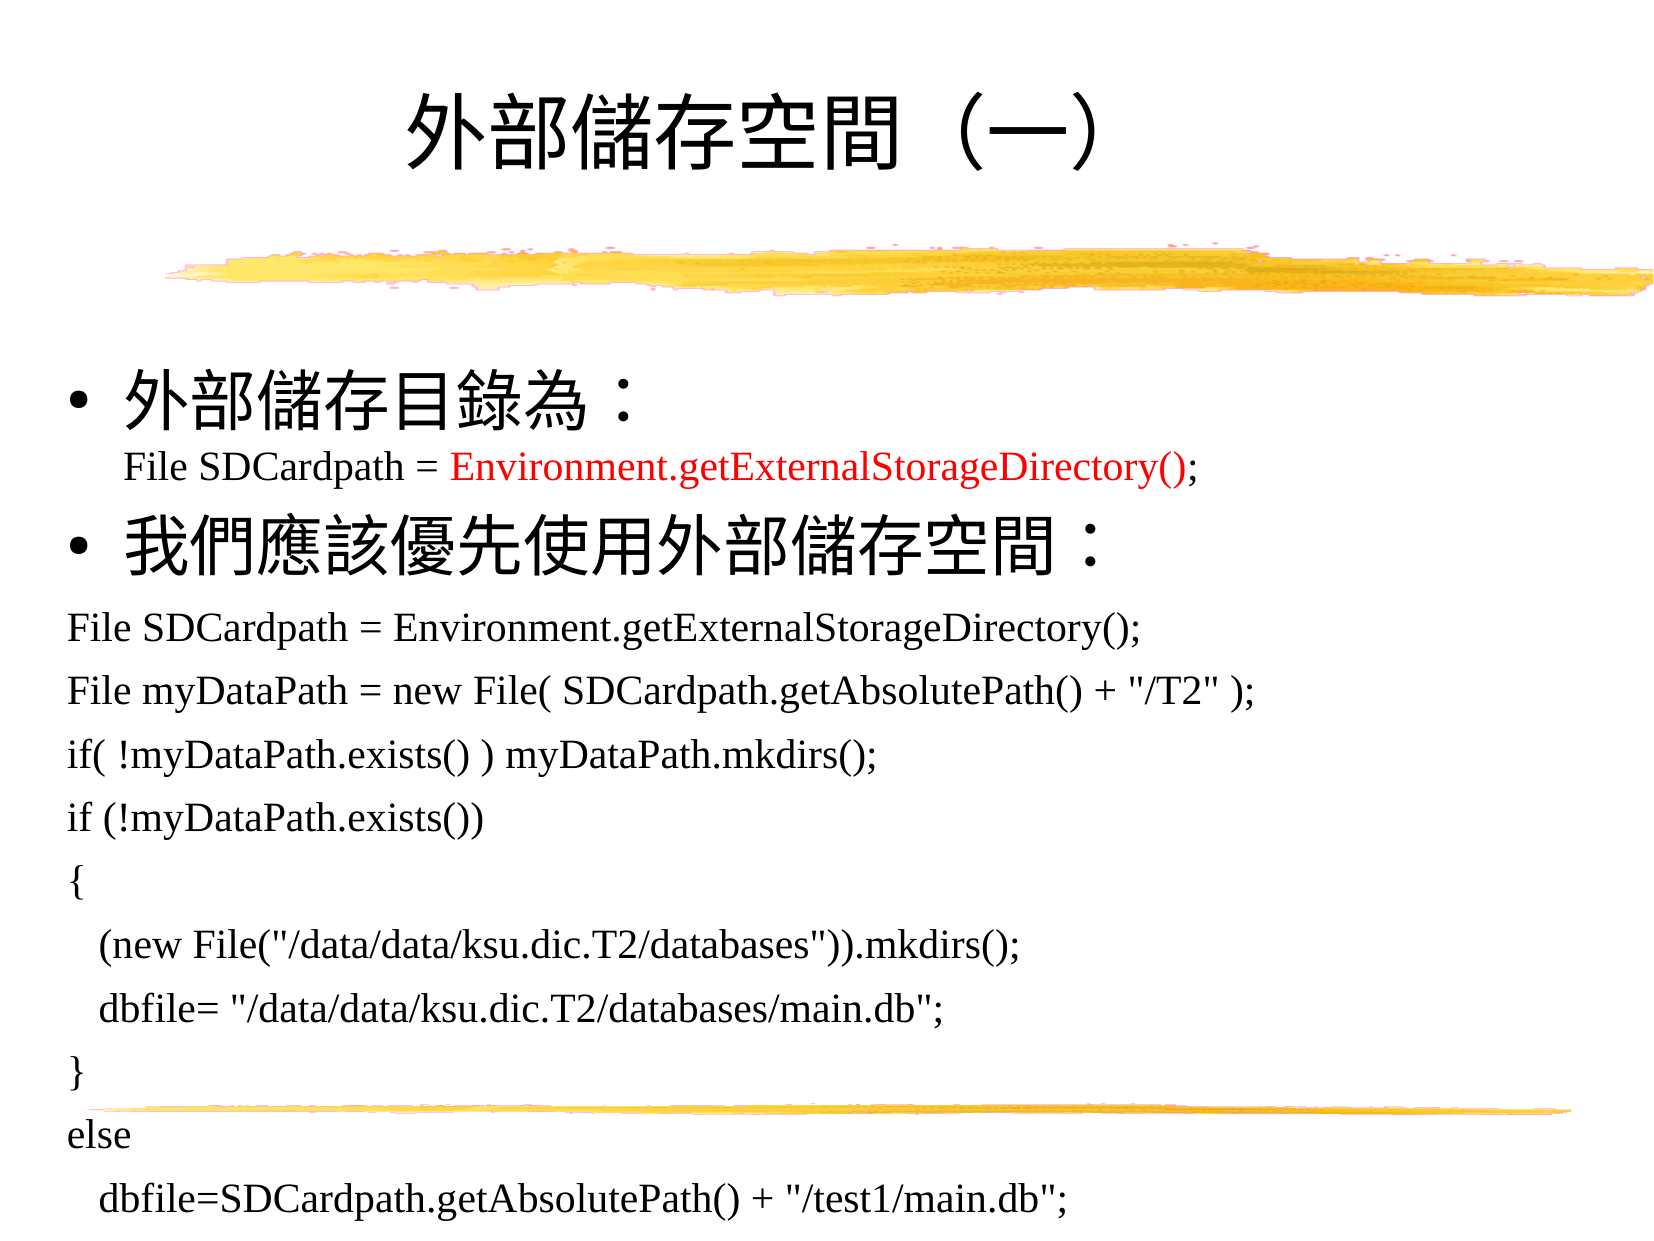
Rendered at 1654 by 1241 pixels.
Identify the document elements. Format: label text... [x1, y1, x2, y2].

list 外部儲存目錄為： File SDCardpath = Environment.getExternalStorageDirectory(); 我們應該優先使用外部儲存空間： File SDCardpath = Environment.getExternalStorageDirectory(); File myDataPath = new File( SDCardpath.getAbsolutePath() + "/T2" ); if( !myDataPath.exists() ) myDataPath.mkdirs(); if (!myDataPath.exists()) { (new File("/data/data/ksu.dic.T2/databases")).mkdirs(); dbfile= "/data/data/ksu.dic.T2/databases/main.db"; } else dbfile=SDCardpath.getAbsolutePath() + "/test1/main.db"; [66, 358, 1585, 1172]
title 外部儲存空間（一） [76, 28, 1482, 235]
picture [165, 237, 1654, 308]
